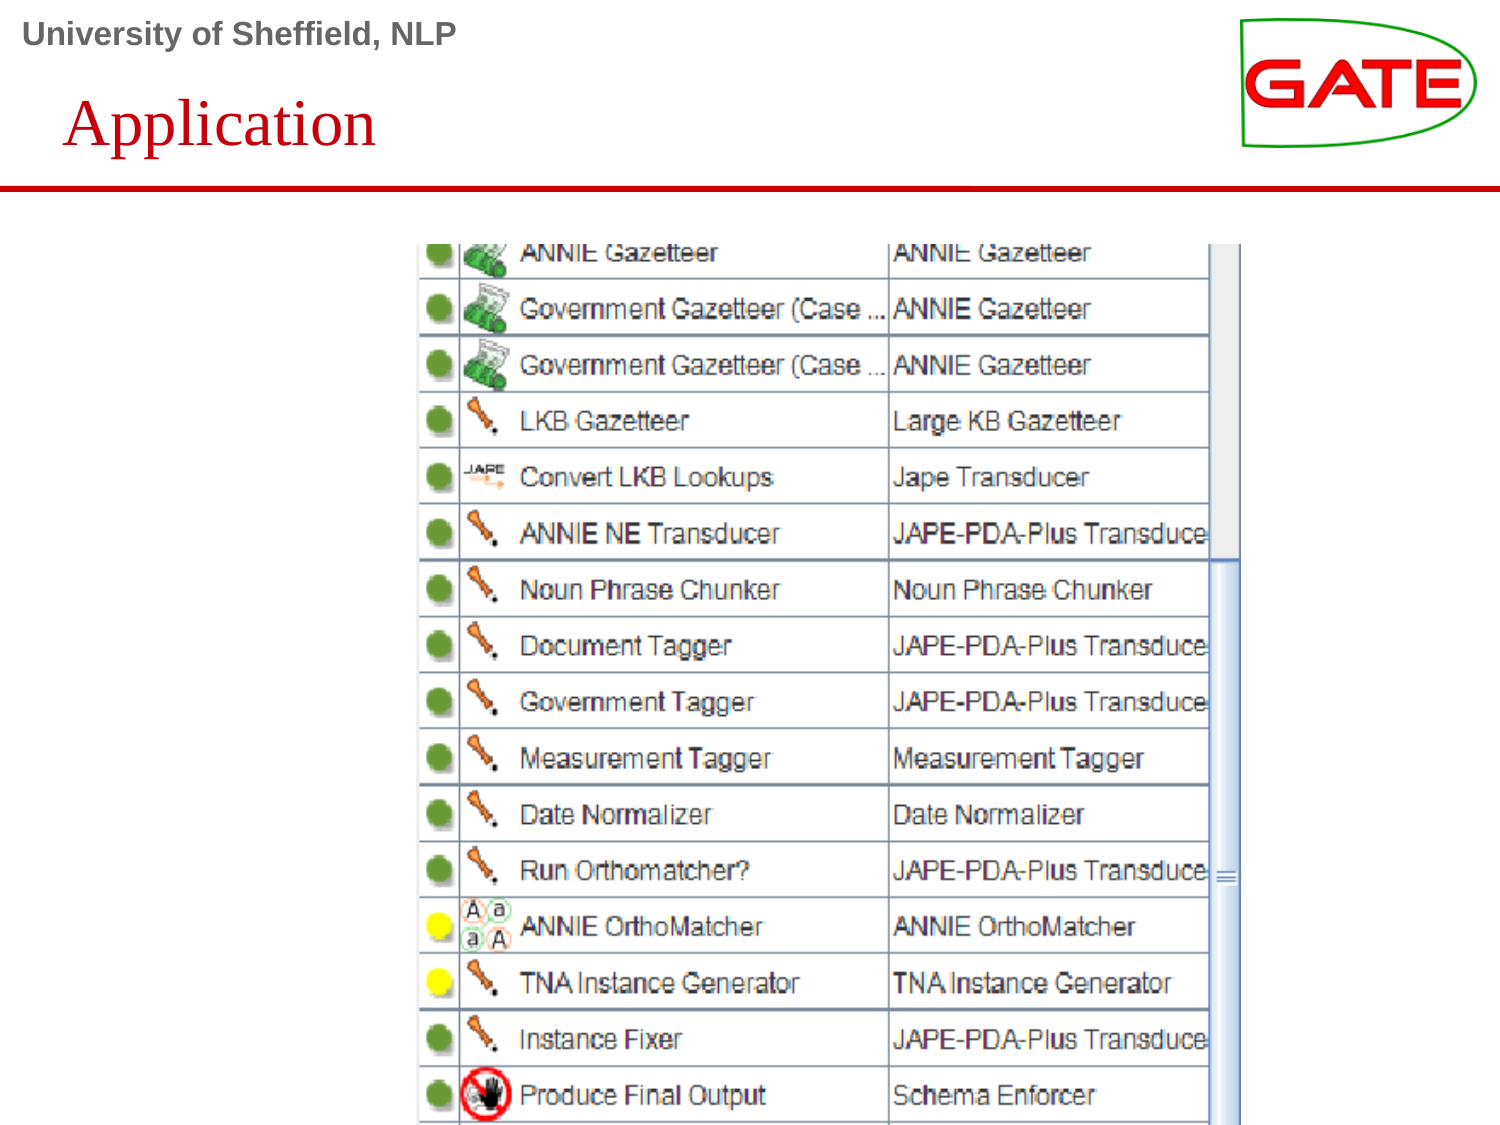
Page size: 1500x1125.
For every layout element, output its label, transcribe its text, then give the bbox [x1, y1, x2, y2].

picture [1240, 18, 1477, 148]
title Application [47, 51, 1241, 188]
picture [413, 244, 1241, 1125]
